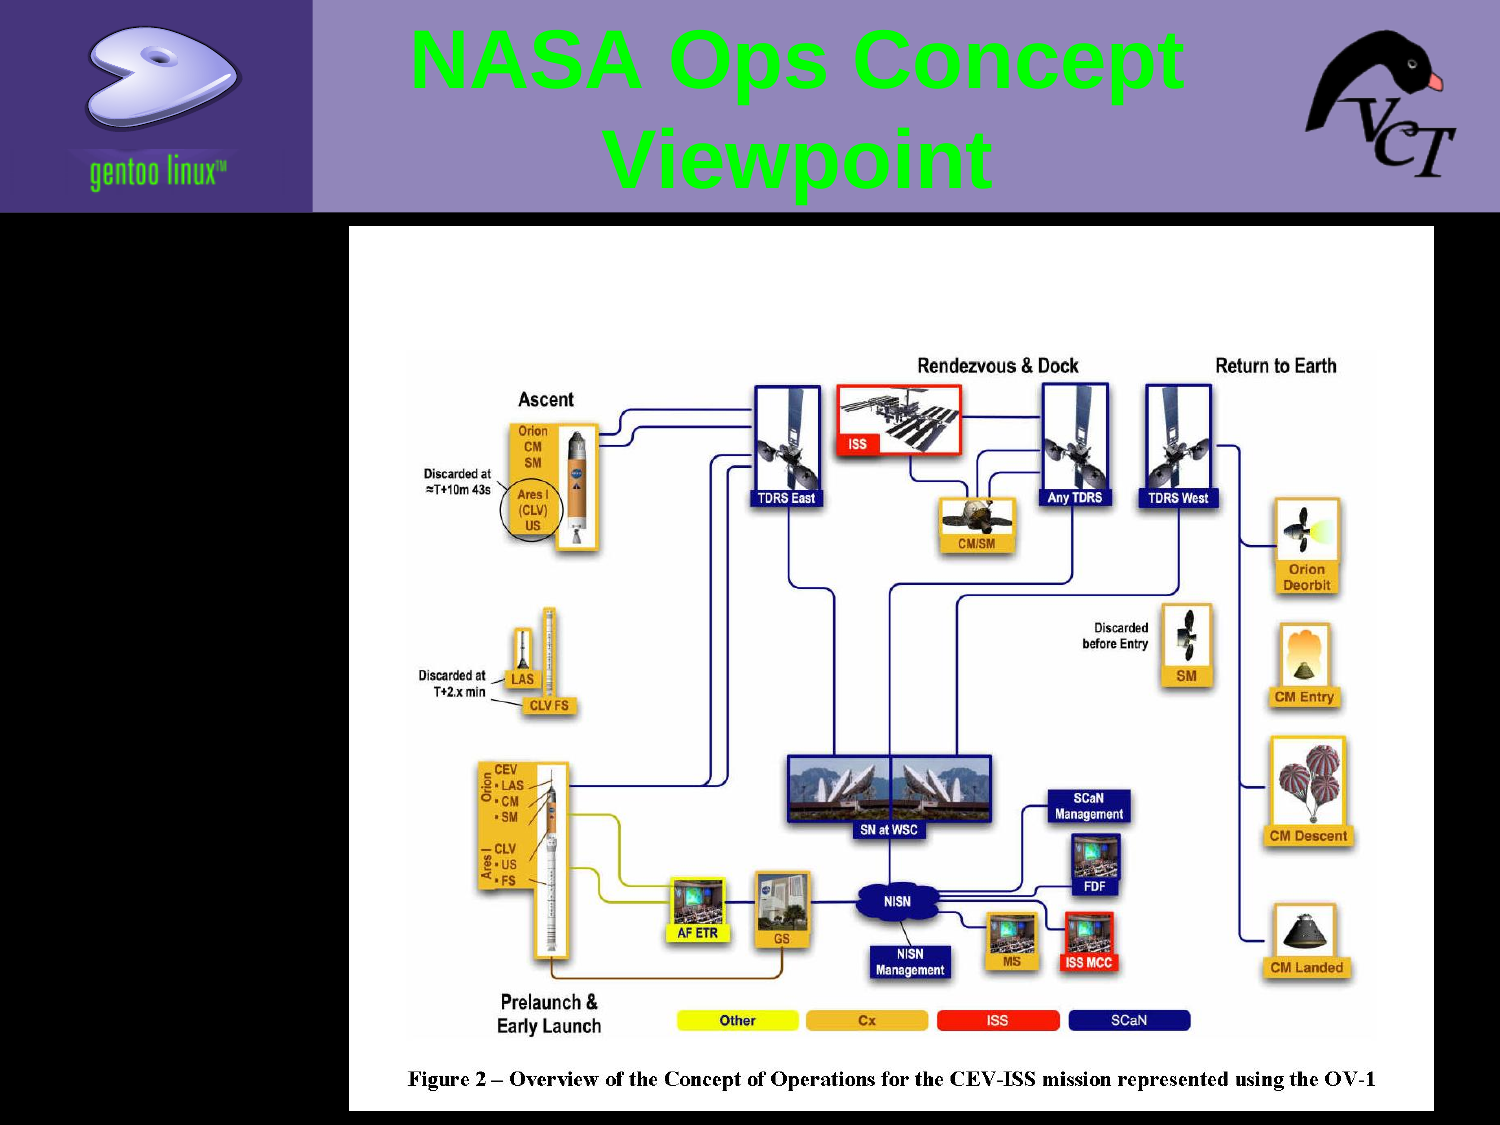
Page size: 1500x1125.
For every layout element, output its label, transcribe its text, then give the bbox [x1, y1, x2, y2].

picture [349, 226, 1434, 1111]
picture [1292, 21, 1471, 189]
picture [0, 149, 300, 195]
title NASA Ops Concept Viewpoint [324, 6, 1271, 206]
